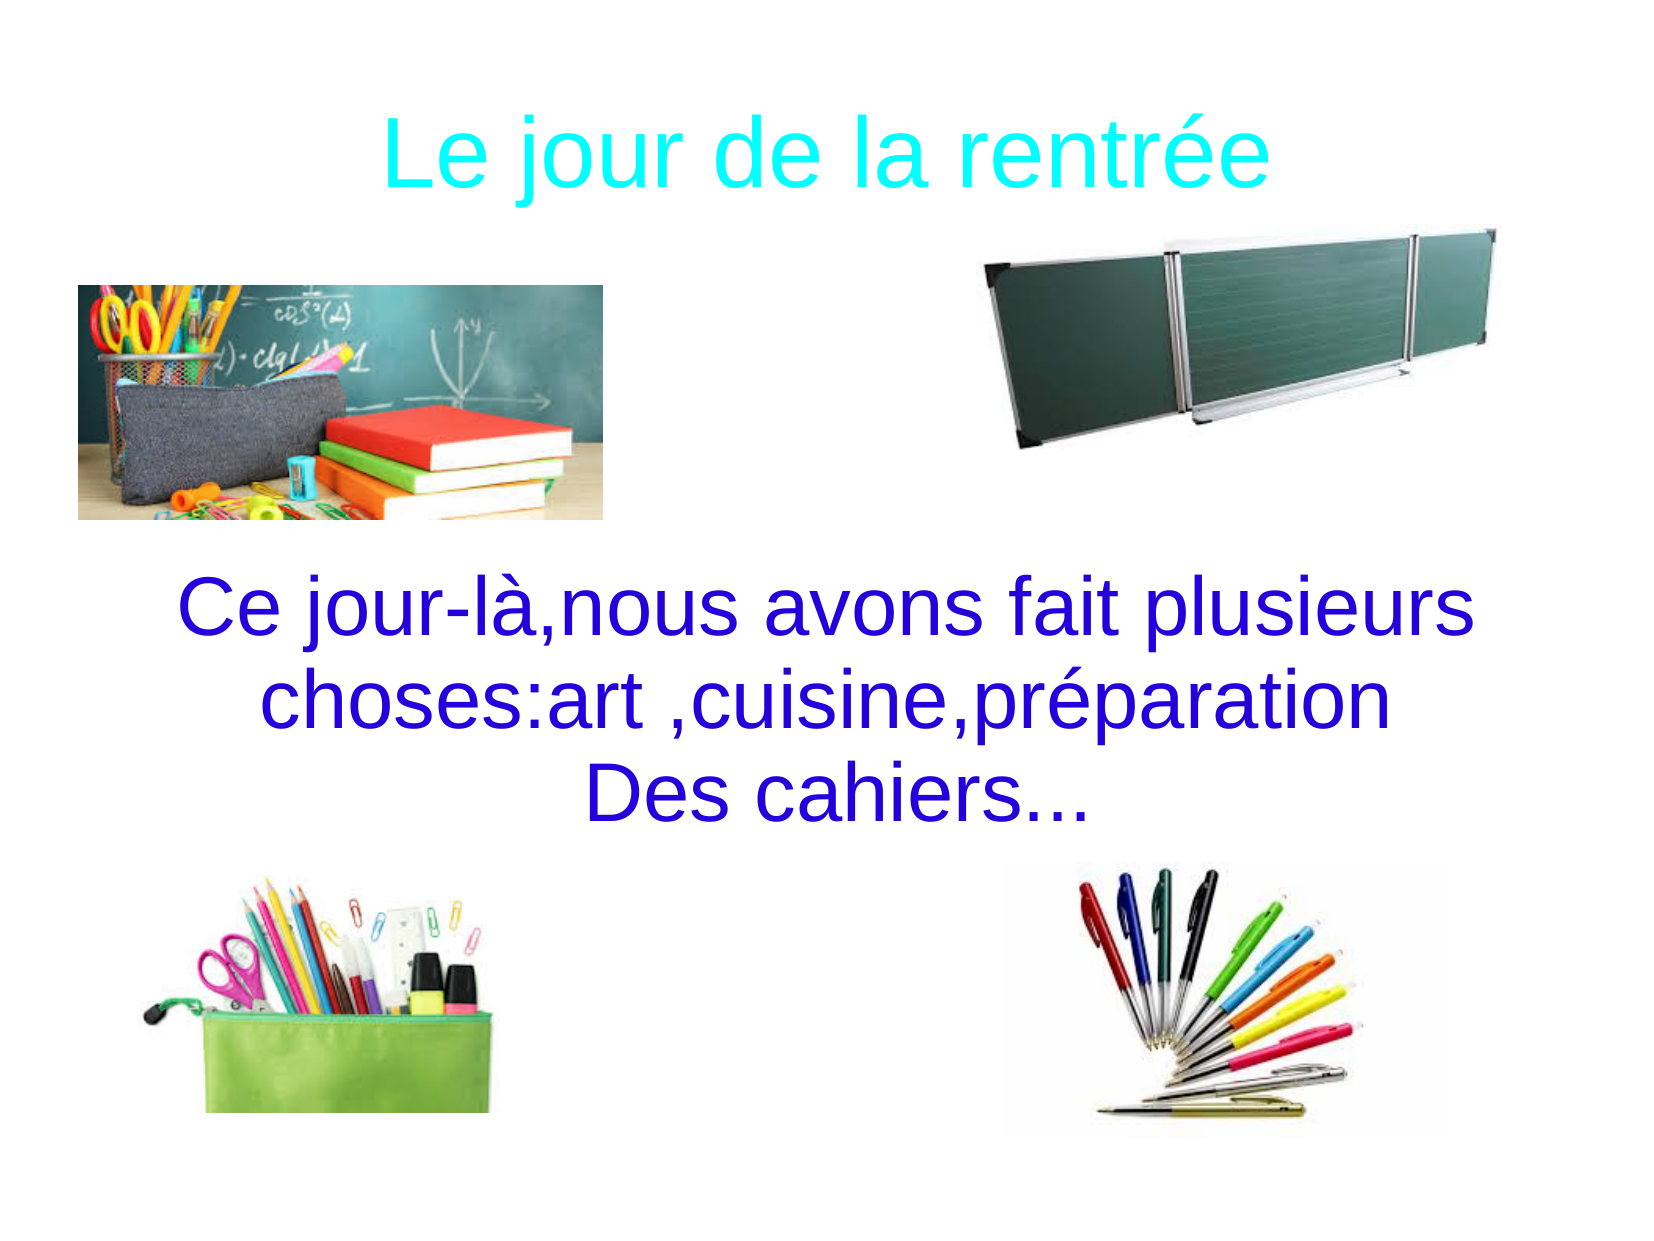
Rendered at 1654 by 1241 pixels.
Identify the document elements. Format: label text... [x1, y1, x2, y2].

picture [976, 224, 1501, 459]
subtitle Ce jour-là,nous avons fait plusieurs choses:art ,cuisine,préparation Des cahiers... [82, 290, 1571, 1109]
picture [1003, 862, 1448, 1139]
picture [99, 850, 567, 1113]
picture [78, 285, 603, 520]
title Le jour de la rentrée [82, 49, 1571, 257]
